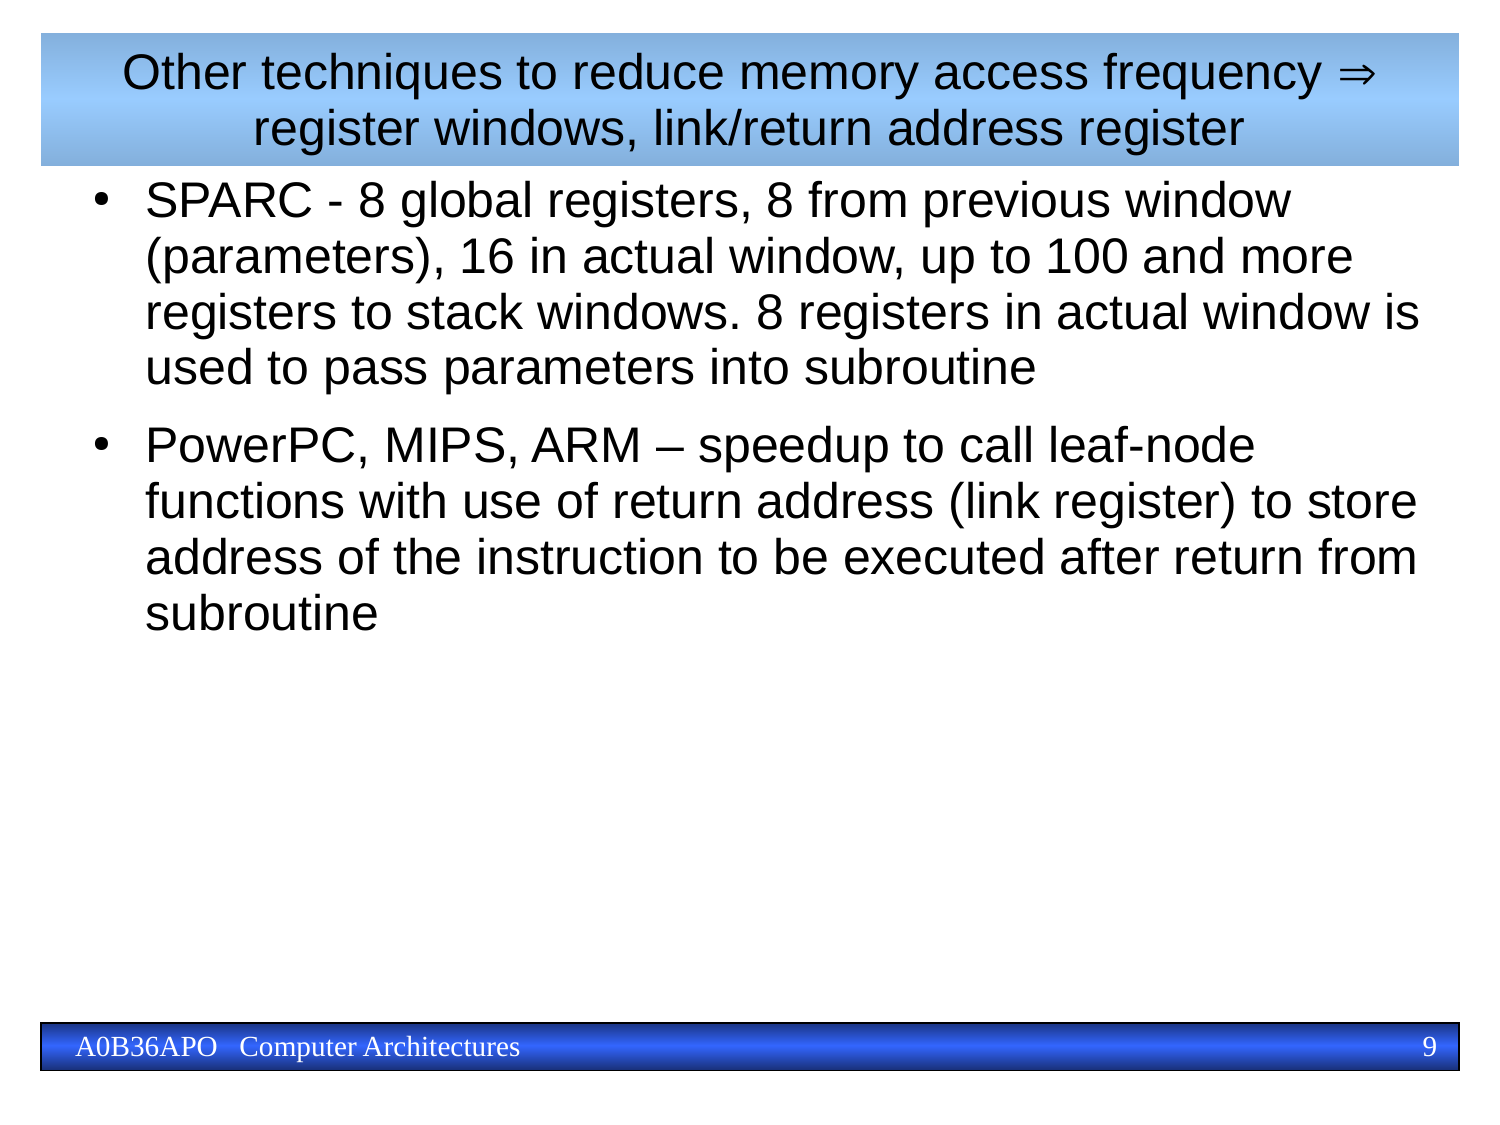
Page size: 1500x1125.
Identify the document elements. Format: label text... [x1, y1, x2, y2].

title Other techniques to reduce memory access frequency ⇒ register windows, link/return address register [41, 33, 1459, 166]
list SPARC - 8 global registers, 8 from previous window (parameters), 16 in actual window, up to 100 and more registers to stack windows. 8 registers in actual window is used to pass parameters into subroutine PowerPC, MIPS, ARM – speedup to call leaf-node functions with use of return address (link register) to store address of the instruction to be executed after return from subroutine [75, 172, 1426, 916]
